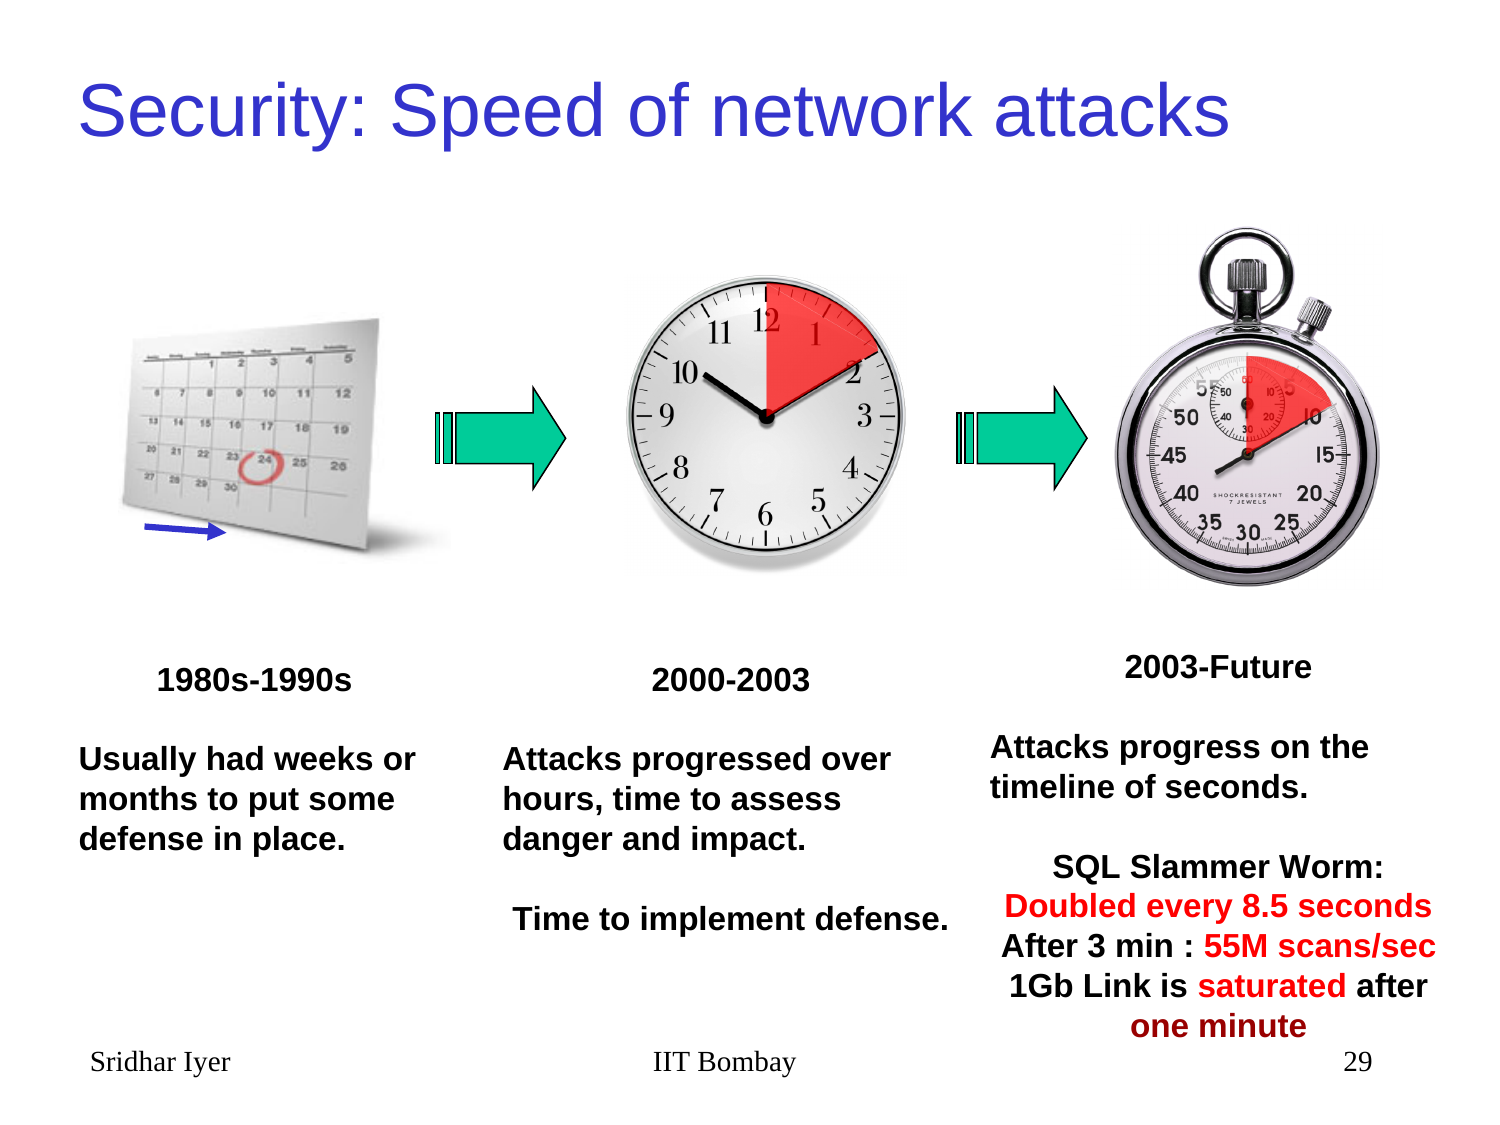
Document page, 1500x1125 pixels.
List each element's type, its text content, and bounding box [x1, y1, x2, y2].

picture [624, 274, 907, 576]
picture [118, 312, 451, 564]
picture [1112, 224, 1383, 590]
text_box 2000-2003 Attacks progressed over hours, time to assess danger and impact. Time to implement defense. [487, 649, 974, 945]
title Security: Speed of network attacks [62, 41, 1452, 180]
text_box 2003-Future Attacks progress on the timeline of seconds. SQL Slammer Worm: Doubled every 8.5 seconds After 3 min : 55M scans/sec 1Gb Link is saturated after one minute [974, 637, 1463, 1053]
text_box 1980s-1990s Usually had weeks or months to put some defense in place. [63, 649, 446, 865]
